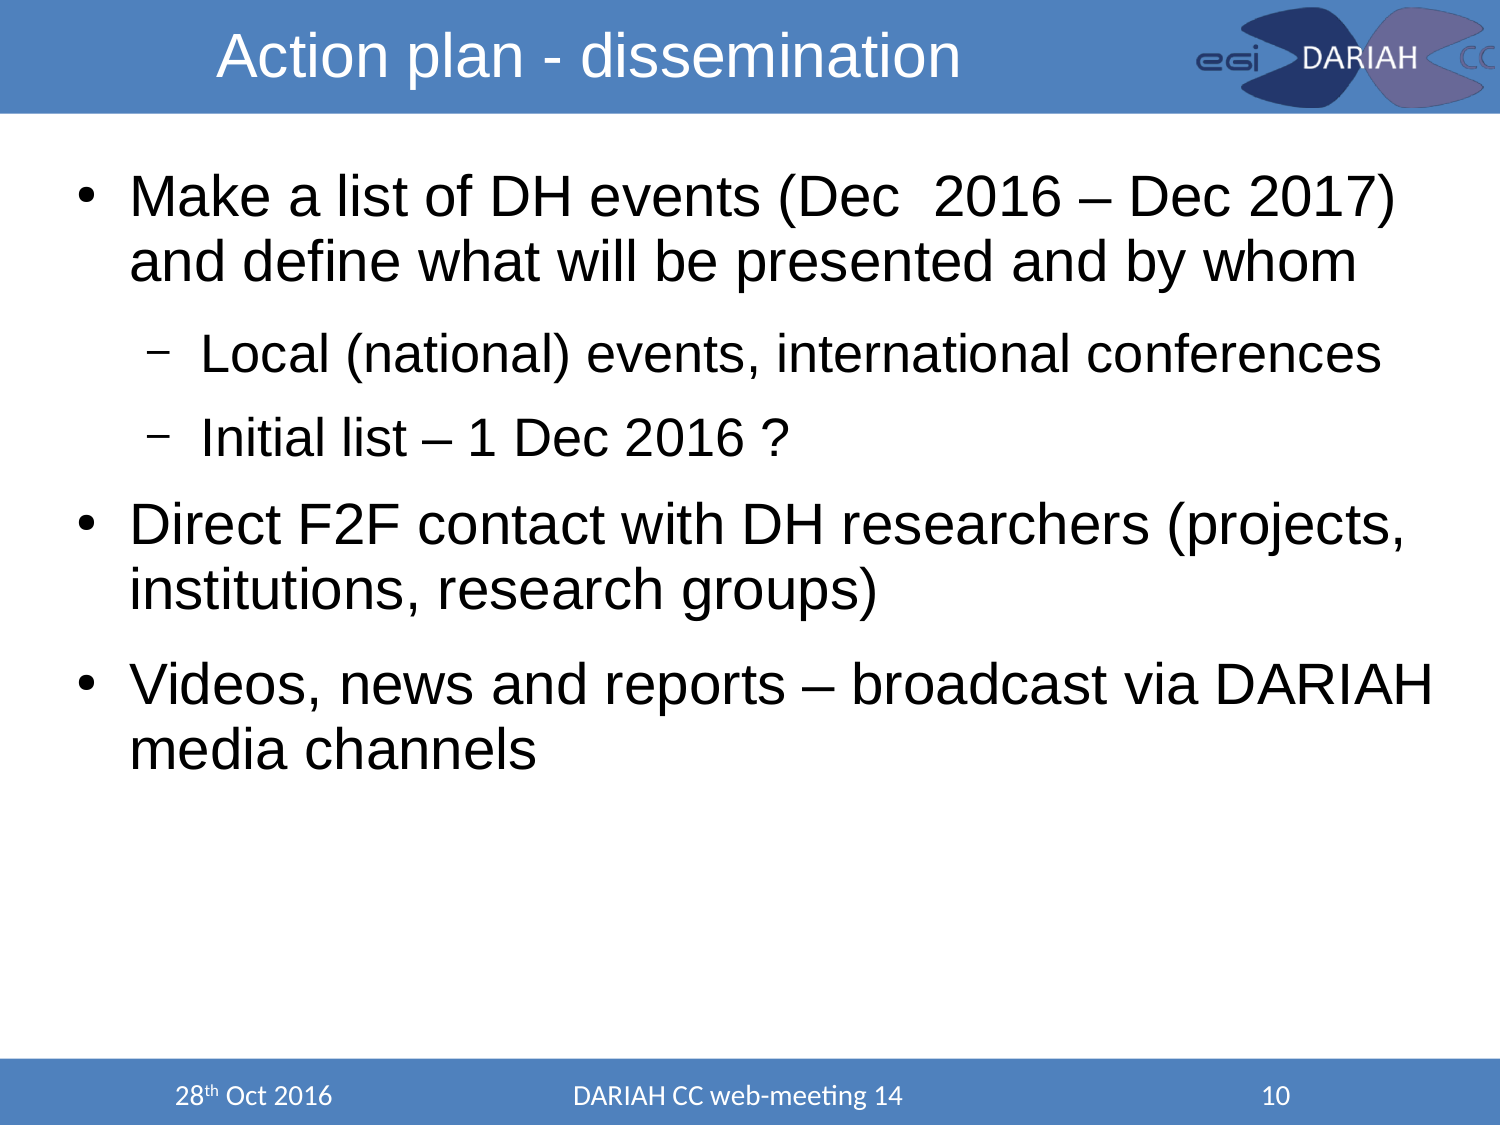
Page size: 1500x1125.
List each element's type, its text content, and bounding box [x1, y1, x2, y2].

title Action plan - dissemination [0, 0, 1182, 114]
list Make a list of DH events (Dec 2016 – Dec 2017) and define what will be presented and by whom Local (national) events, international conferences Initial list – 1 Dec 2016 ? Direct F2F contact with DH researchers (projects, institutions, research groups) Videos, news and reports – broadcast via DARIAH media channels [58, 164, 1458, 1023]
picture [1196, 7, 1495, 108]
